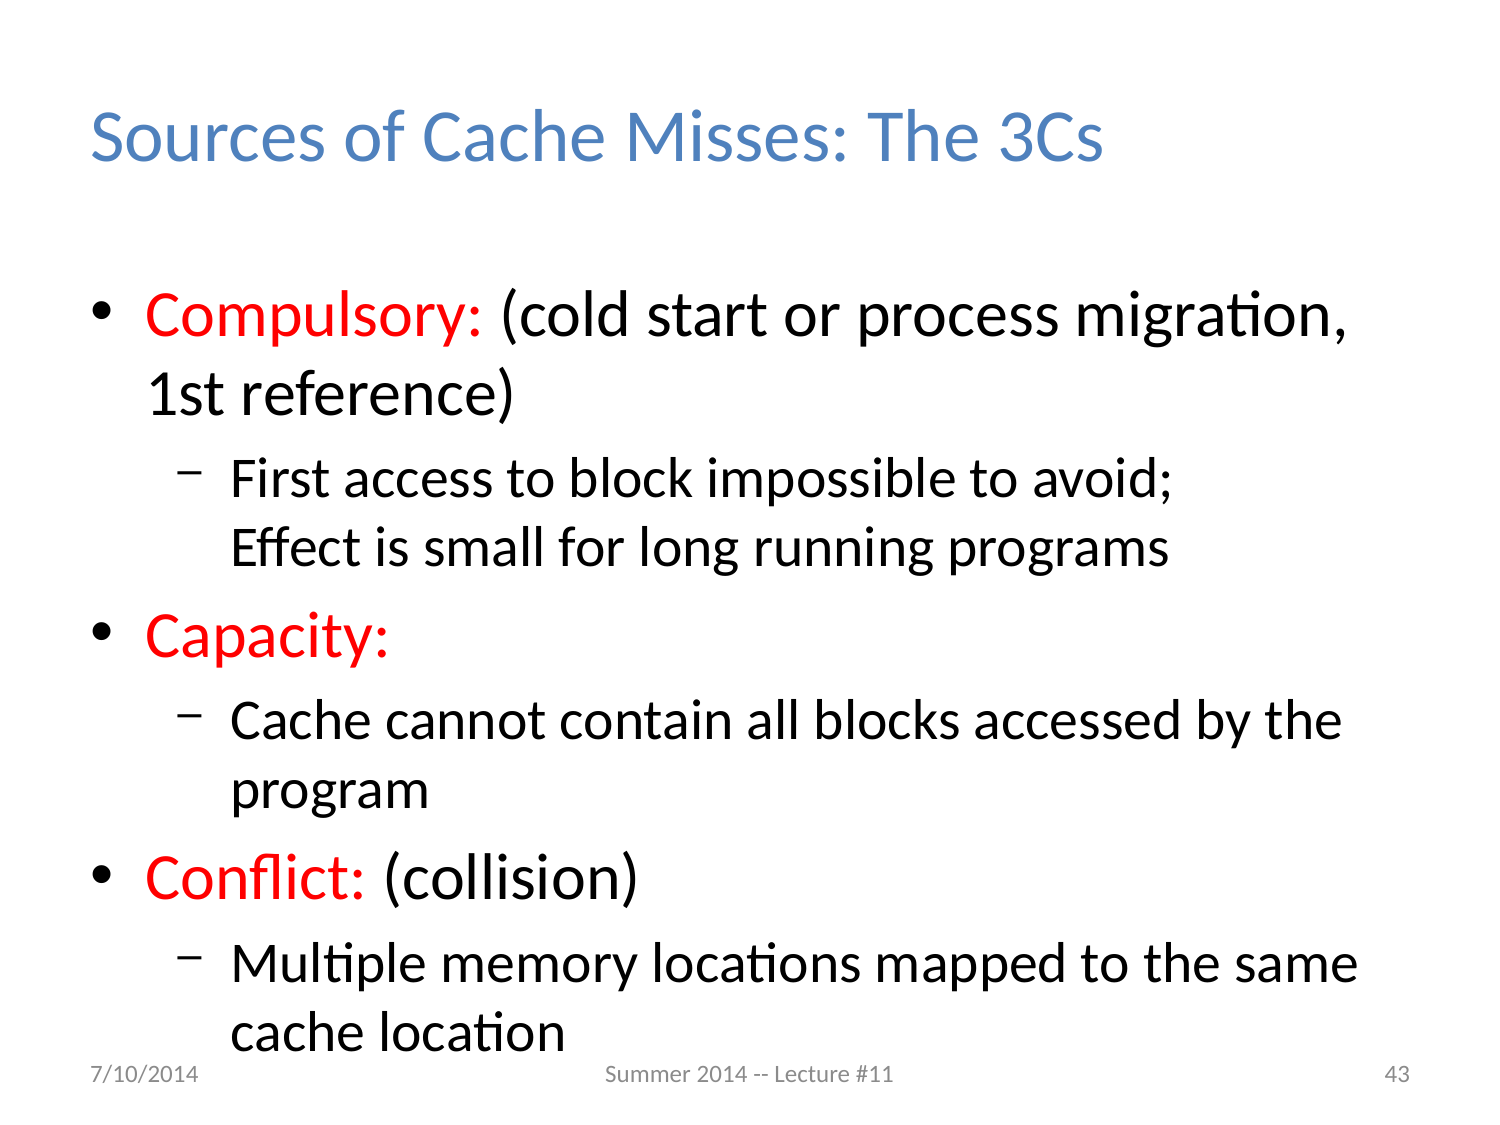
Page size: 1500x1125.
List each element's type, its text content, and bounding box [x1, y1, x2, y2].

slide_number 7/10/2014 [75, 1042, 425, 1103]
list Compulsory: (cold start or process migration, 1st reference) First access to block impossible to avoid; Effect is small for long running programs Capacity: Cache cannot contain all blocks accessed by the program Conflict: (collision) Multiple memory locations mapped to the same cache location [75, 262, 1425, 1073]
slide_number <number> [1074, 1042, 1425, 1103]
footer Summer 2014 -- Lecture #11 [512, 1042, 988, 1103]
title Sources of Cache Misses: The 3Cs [75, 45, 1425, 233]
